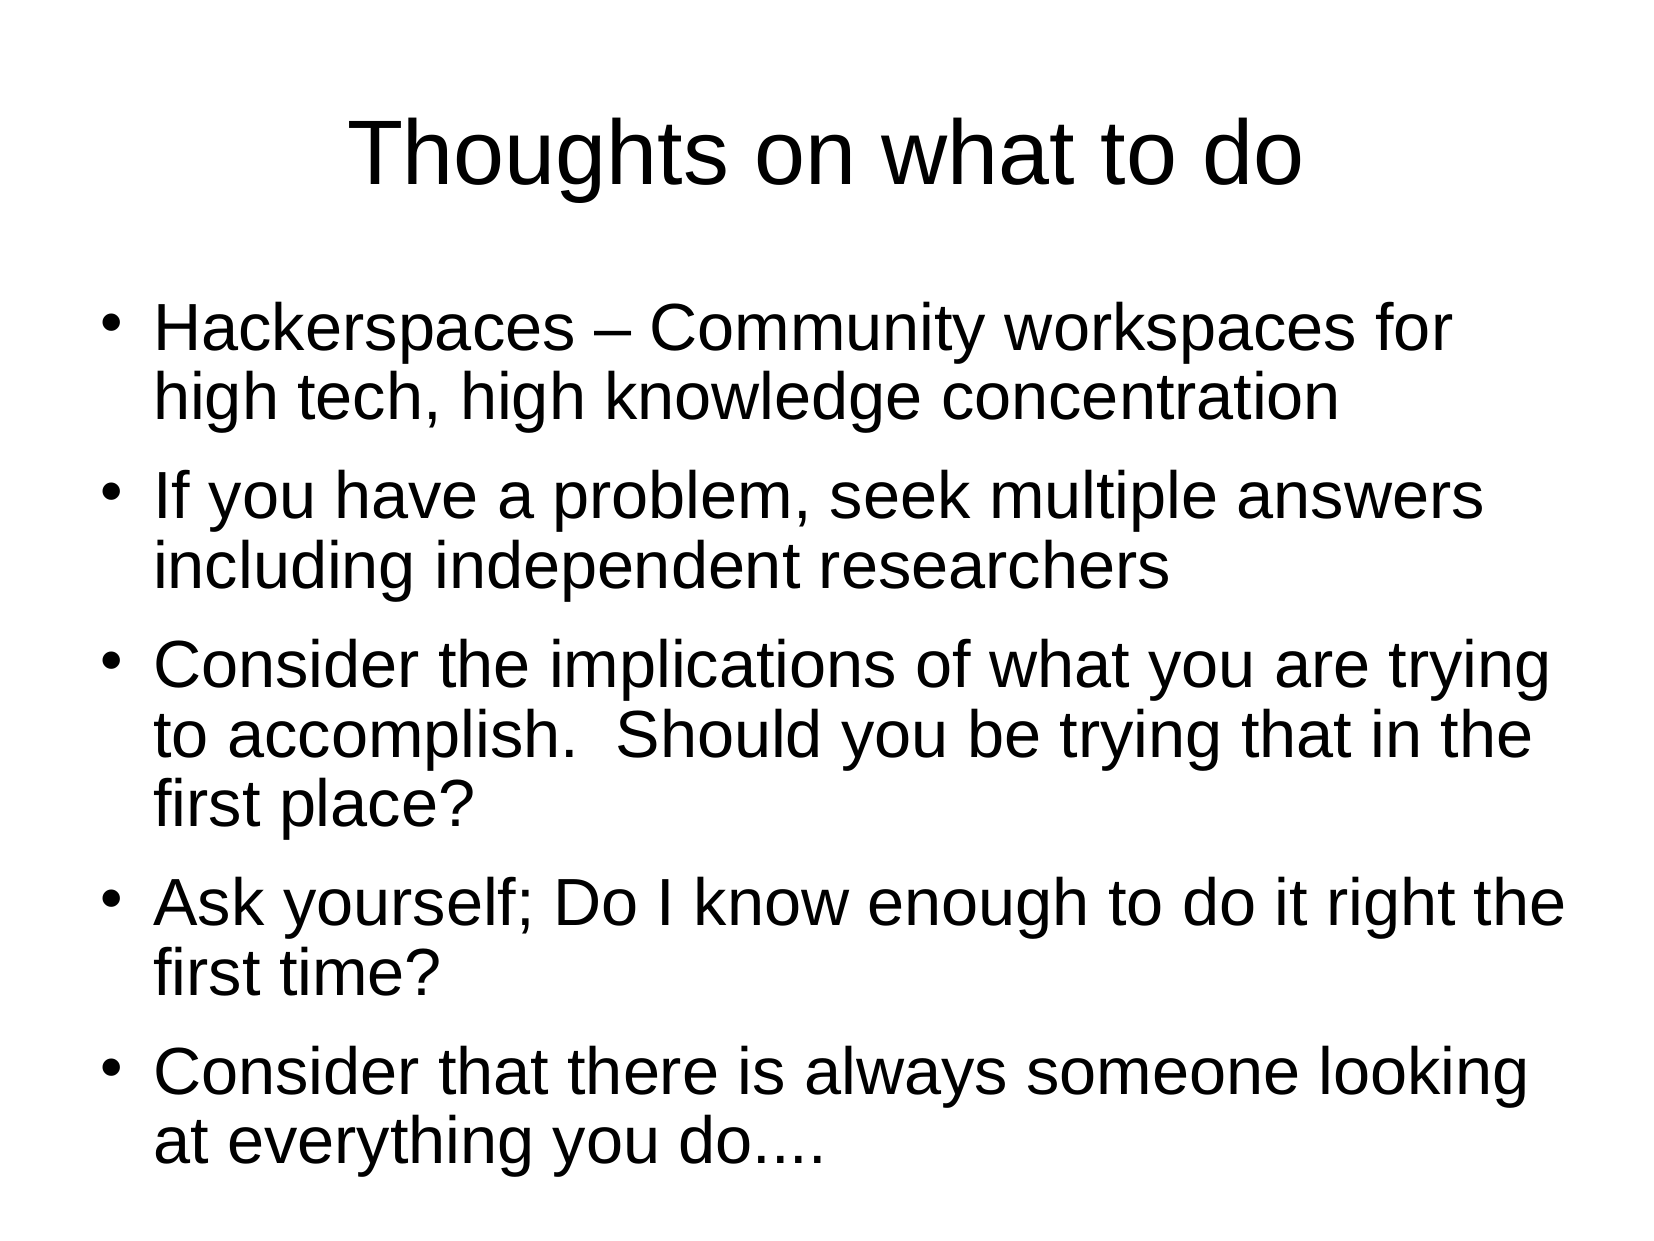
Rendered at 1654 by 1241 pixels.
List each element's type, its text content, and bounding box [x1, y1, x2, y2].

list Hackerspaces – Community workspaces for high tech, high knowledge concentration If you have a problem, seek multiple answers including independent researchers Consider the implications of what you are trying to accomplish. Should you be trying that in the first place? Ask yourself; Do I know enough to do it right the first time? Consider that there is always someone looking at everything you do.... [82, 290, 1571, 1231]
title Thoughts on what to do [82, 56, 1571, 249]
